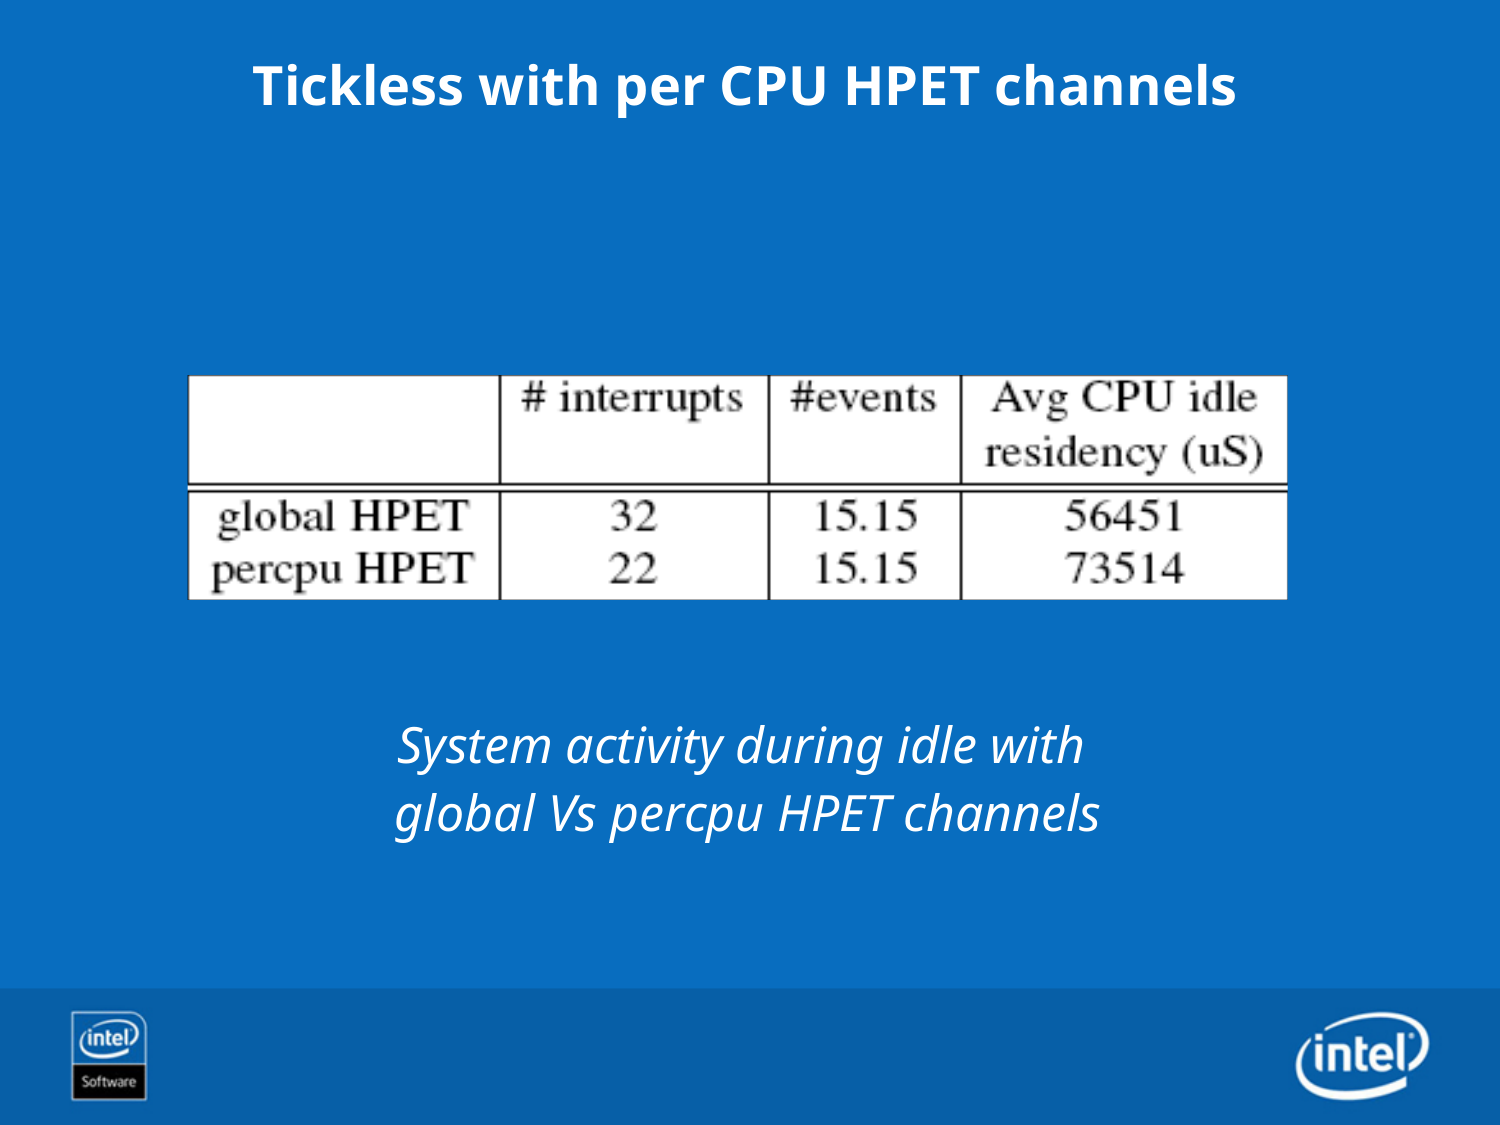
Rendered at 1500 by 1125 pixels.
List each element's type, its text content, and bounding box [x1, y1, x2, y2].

picture [0, 0, 1500, 1125]
title Tickless with per CPU HPET channels [70, 47, 1422, 194]
text_box System activity during idle with global Vs percpu HPET channels [379, 702, 1117, 855]
